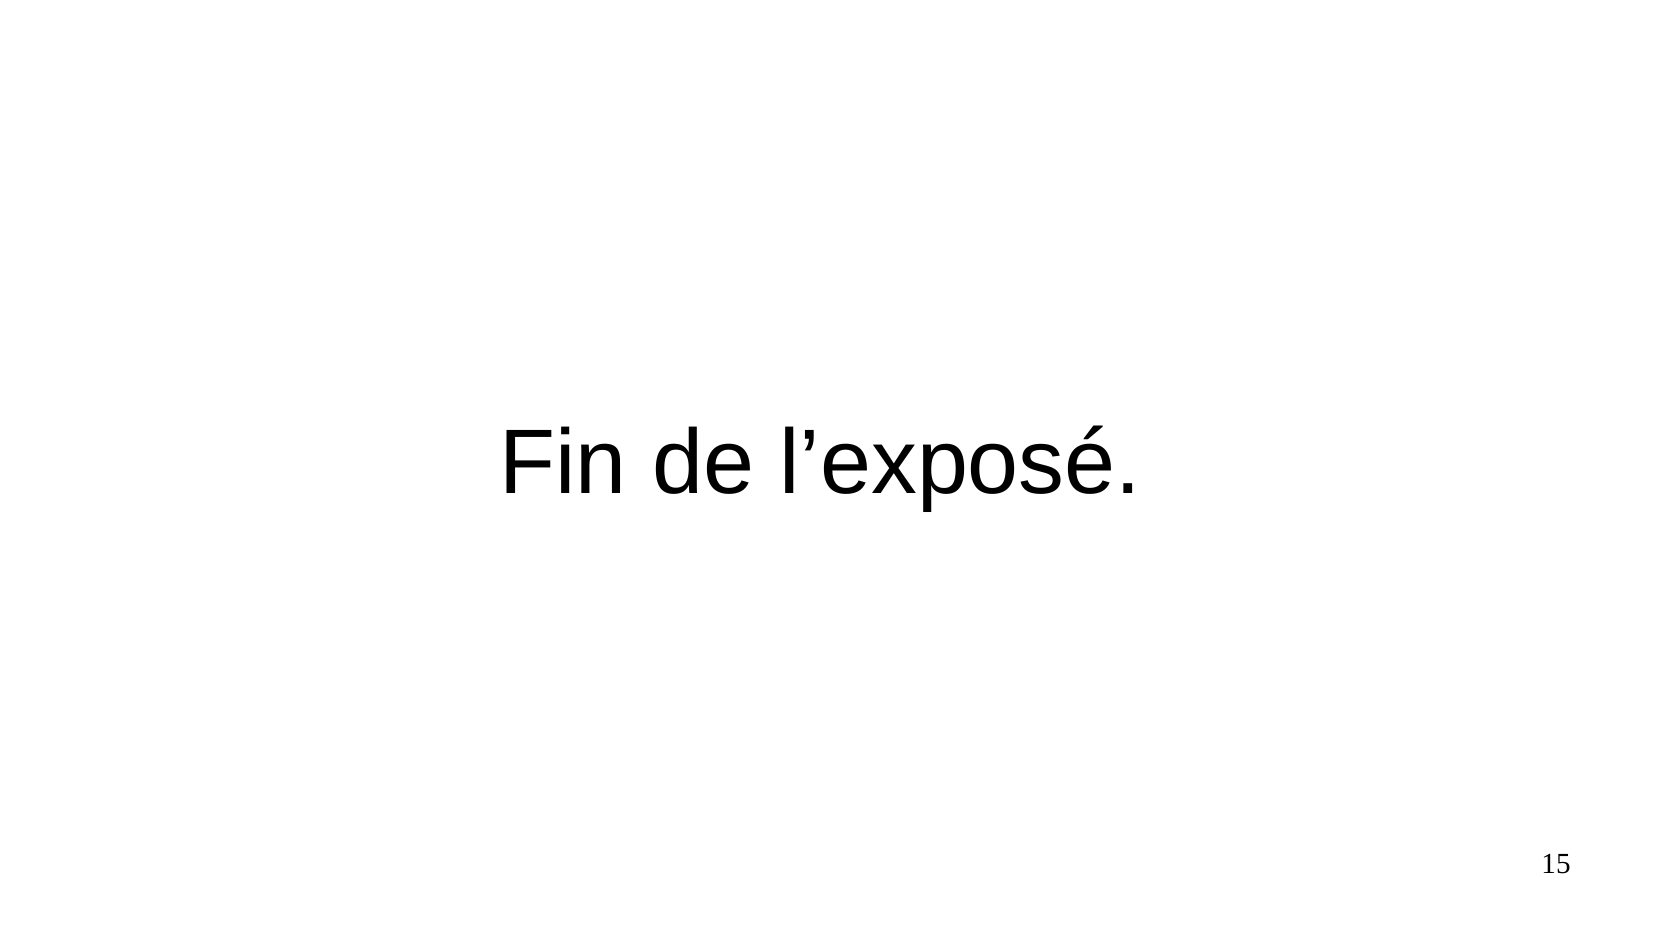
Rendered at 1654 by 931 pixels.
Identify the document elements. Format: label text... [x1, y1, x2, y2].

title Fin de l’exposé. [76, 383, 1565, 540]
